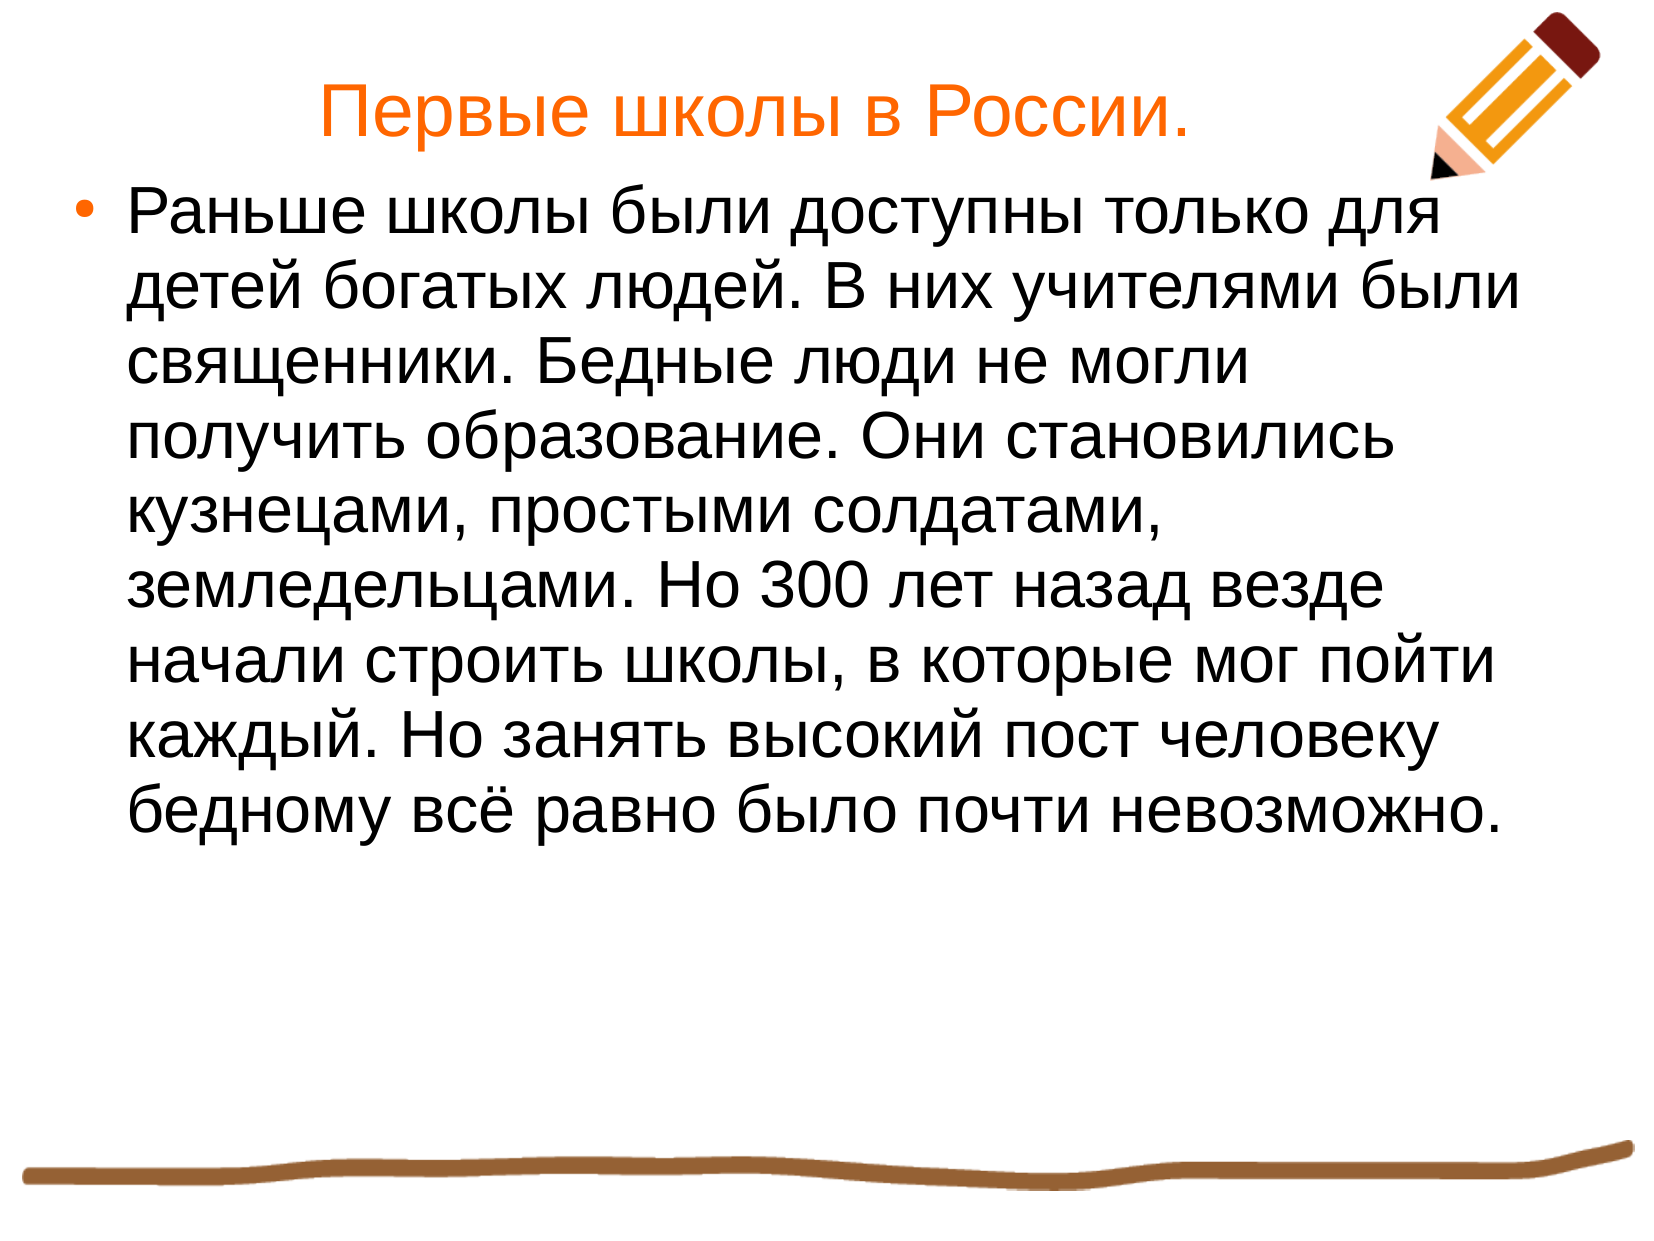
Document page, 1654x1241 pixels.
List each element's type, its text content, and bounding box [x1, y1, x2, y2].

picture [22, 1140, 1635, 1191]
title Первые школы в России. [82, 49, 1430, 172]
list Раньше школы были доступны только для детей богатых людей. В них учителями были священники. Бедные люди не могли получить образование. Они становились кузнецами, простыми солдатами, земледельцами. Но 300 лет назад везде начали строить школы, в которые мог пойти каждый. Но занять высокий пост человеку бедному всё равно было почти невозможно. [55, 173, 1544, 1005]
picture [1430, 12, 1601, 181]
